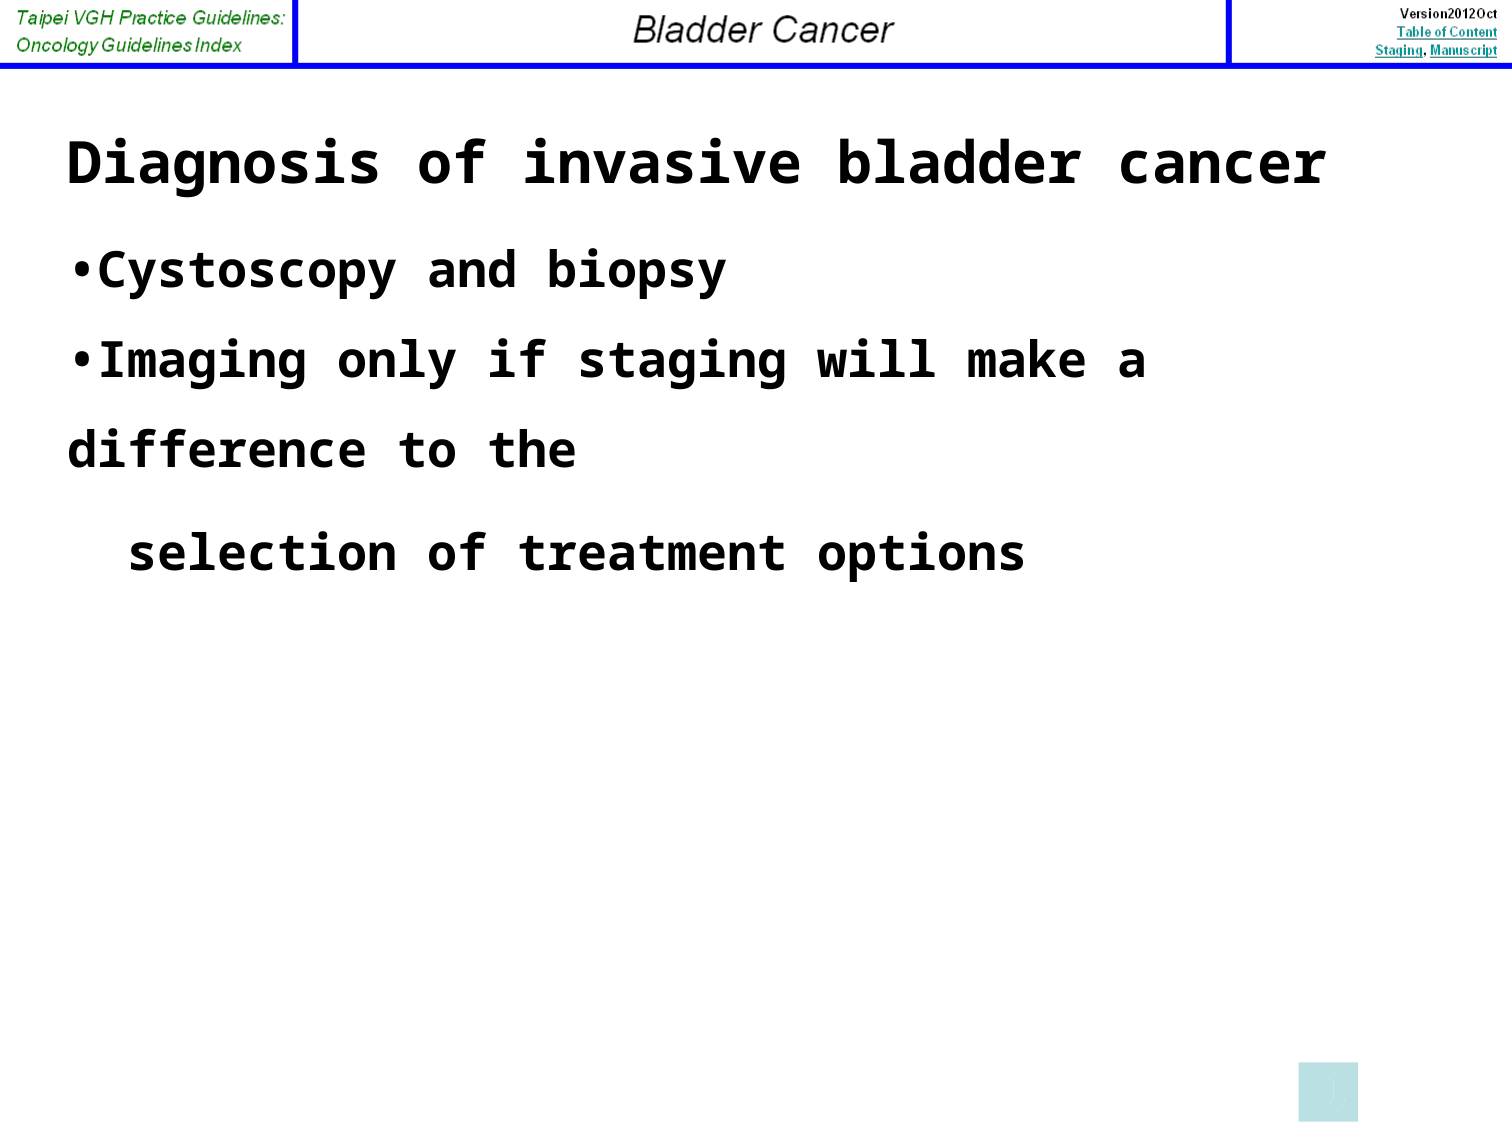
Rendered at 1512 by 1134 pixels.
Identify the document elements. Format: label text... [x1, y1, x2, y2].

subtitle Diagnosis of invasive bladder cancer •Cystoscopy and biopsy •Imaging only if staging will make a difference to the selection of treatment options [52, 82, 1477, 520]
